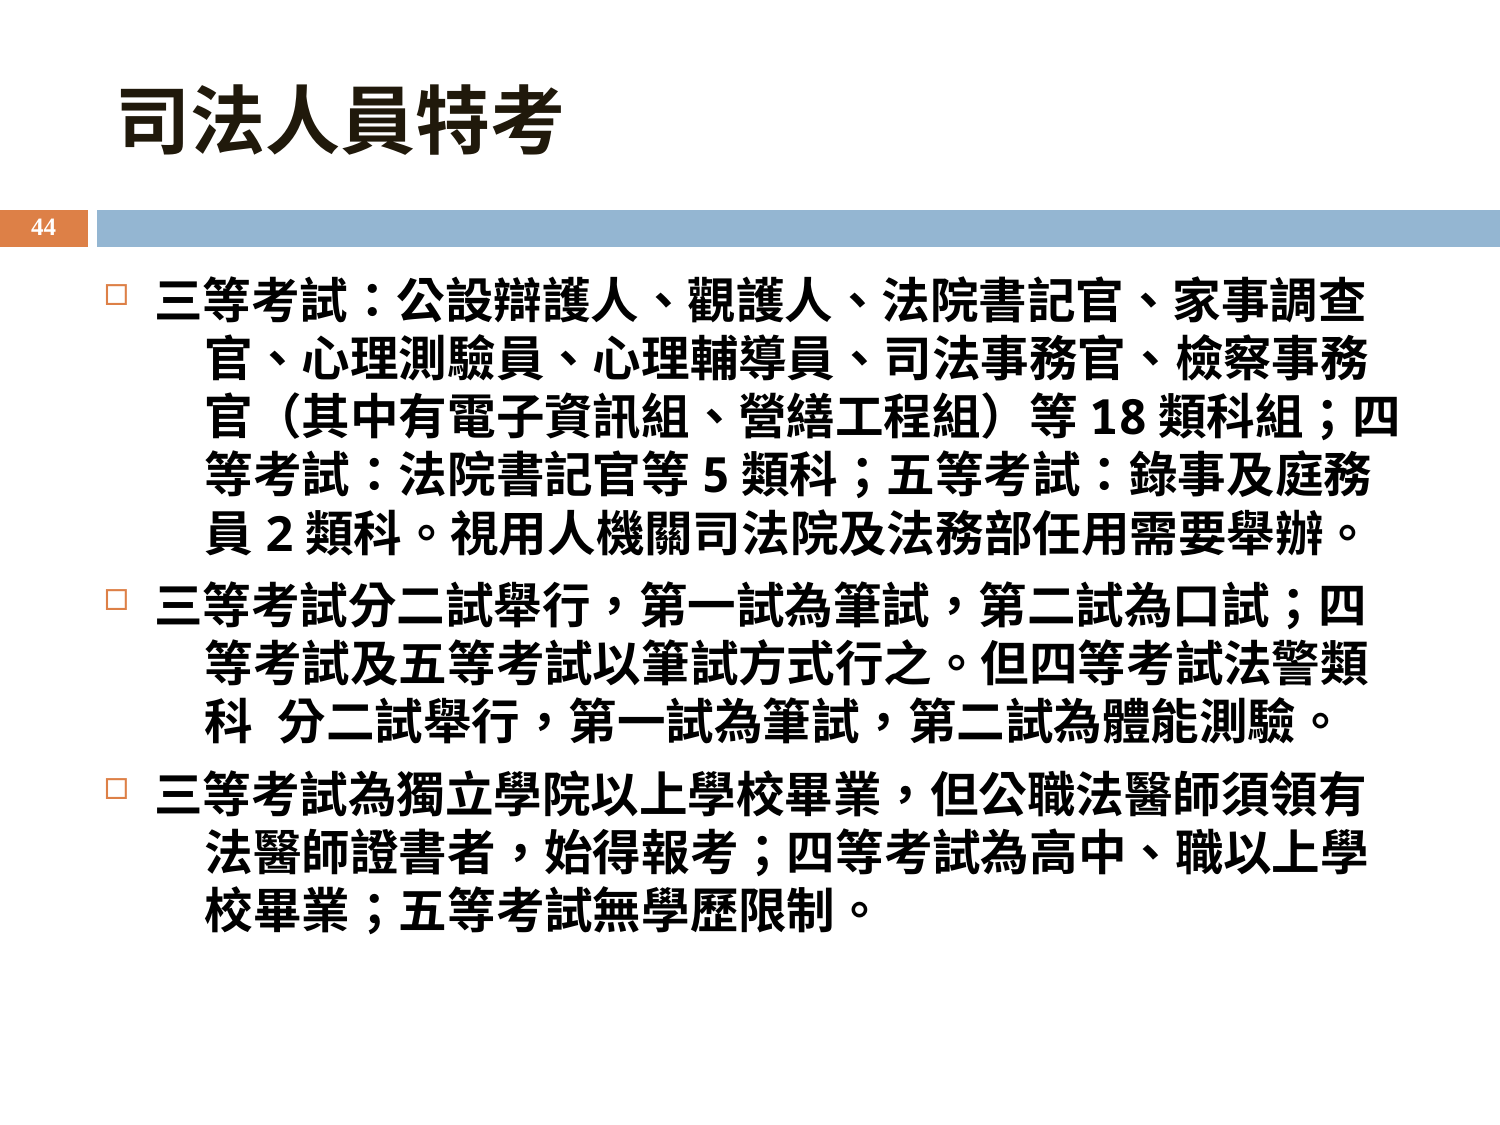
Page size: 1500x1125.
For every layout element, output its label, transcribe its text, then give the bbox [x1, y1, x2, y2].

title 司法人員特考 [100, 37, 1438, 201]
text_box 43 [0, 208, 88, 249]
list 三等考試：公設辯護人、觀護人、法院書記官、家事調查官、心理測驗員、心理輔導員、司法事務官、檢察事務官（其中有電子資訊組、營繕工程組）等18類科組；四等考試：法院書記官等5類科；五等考試：錄事及庭務員2類科。視用人機關司法院及法務部任用需要舉辦。 三等考試分二試舉行，第一試為筆試，第二試為口試；四等考試及五等考試以筆試方式行之。但四等考試法警類科 分二試舉行，第一試為筆試，第二試為體能測驗。 三等考試為獨立學院以上學校畢業，但公職法醫師須領有法醫師證書者，始得報考；四等考試為高中、職以上學校畢業；五等考試無學歷限制。 [88, 262, 1427, 1000]
